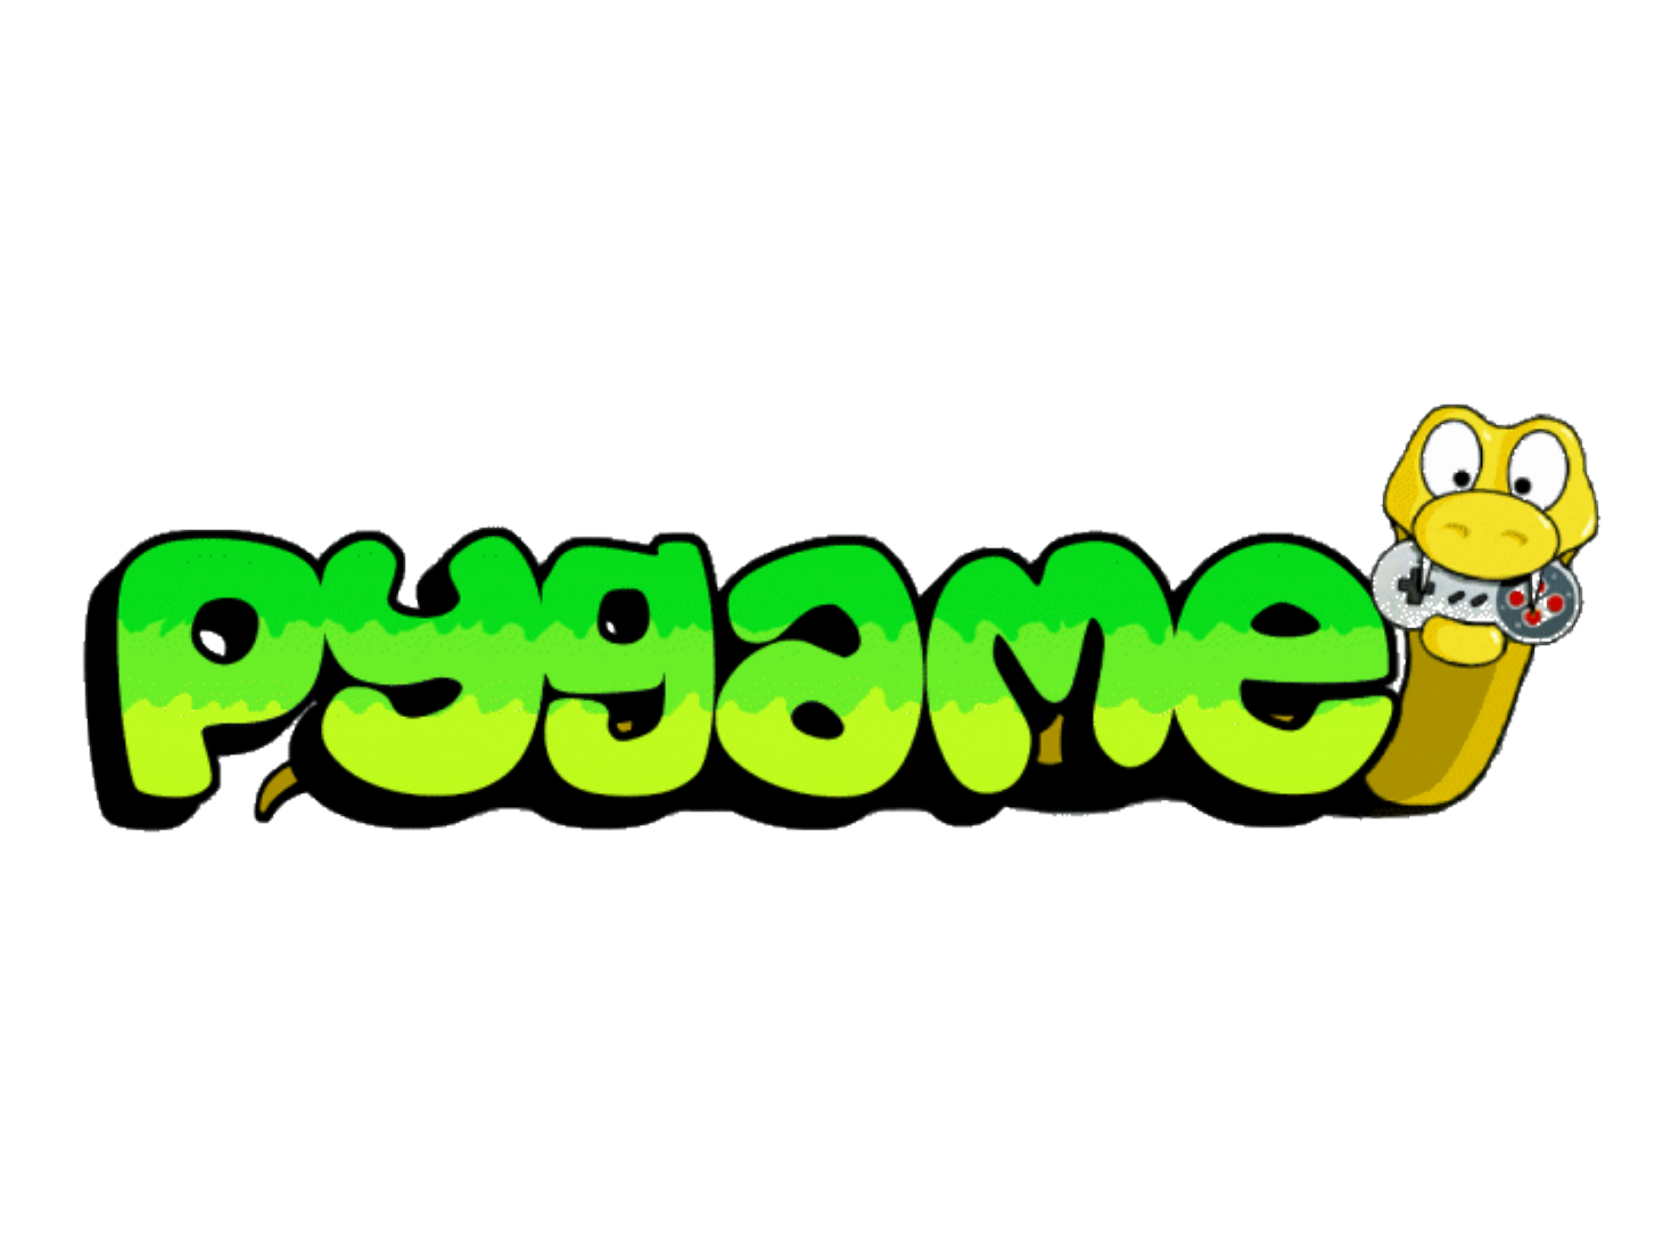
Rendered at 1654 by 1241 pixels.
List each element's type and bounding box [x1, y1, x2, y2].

picture [74, 391, 1613, 847]
